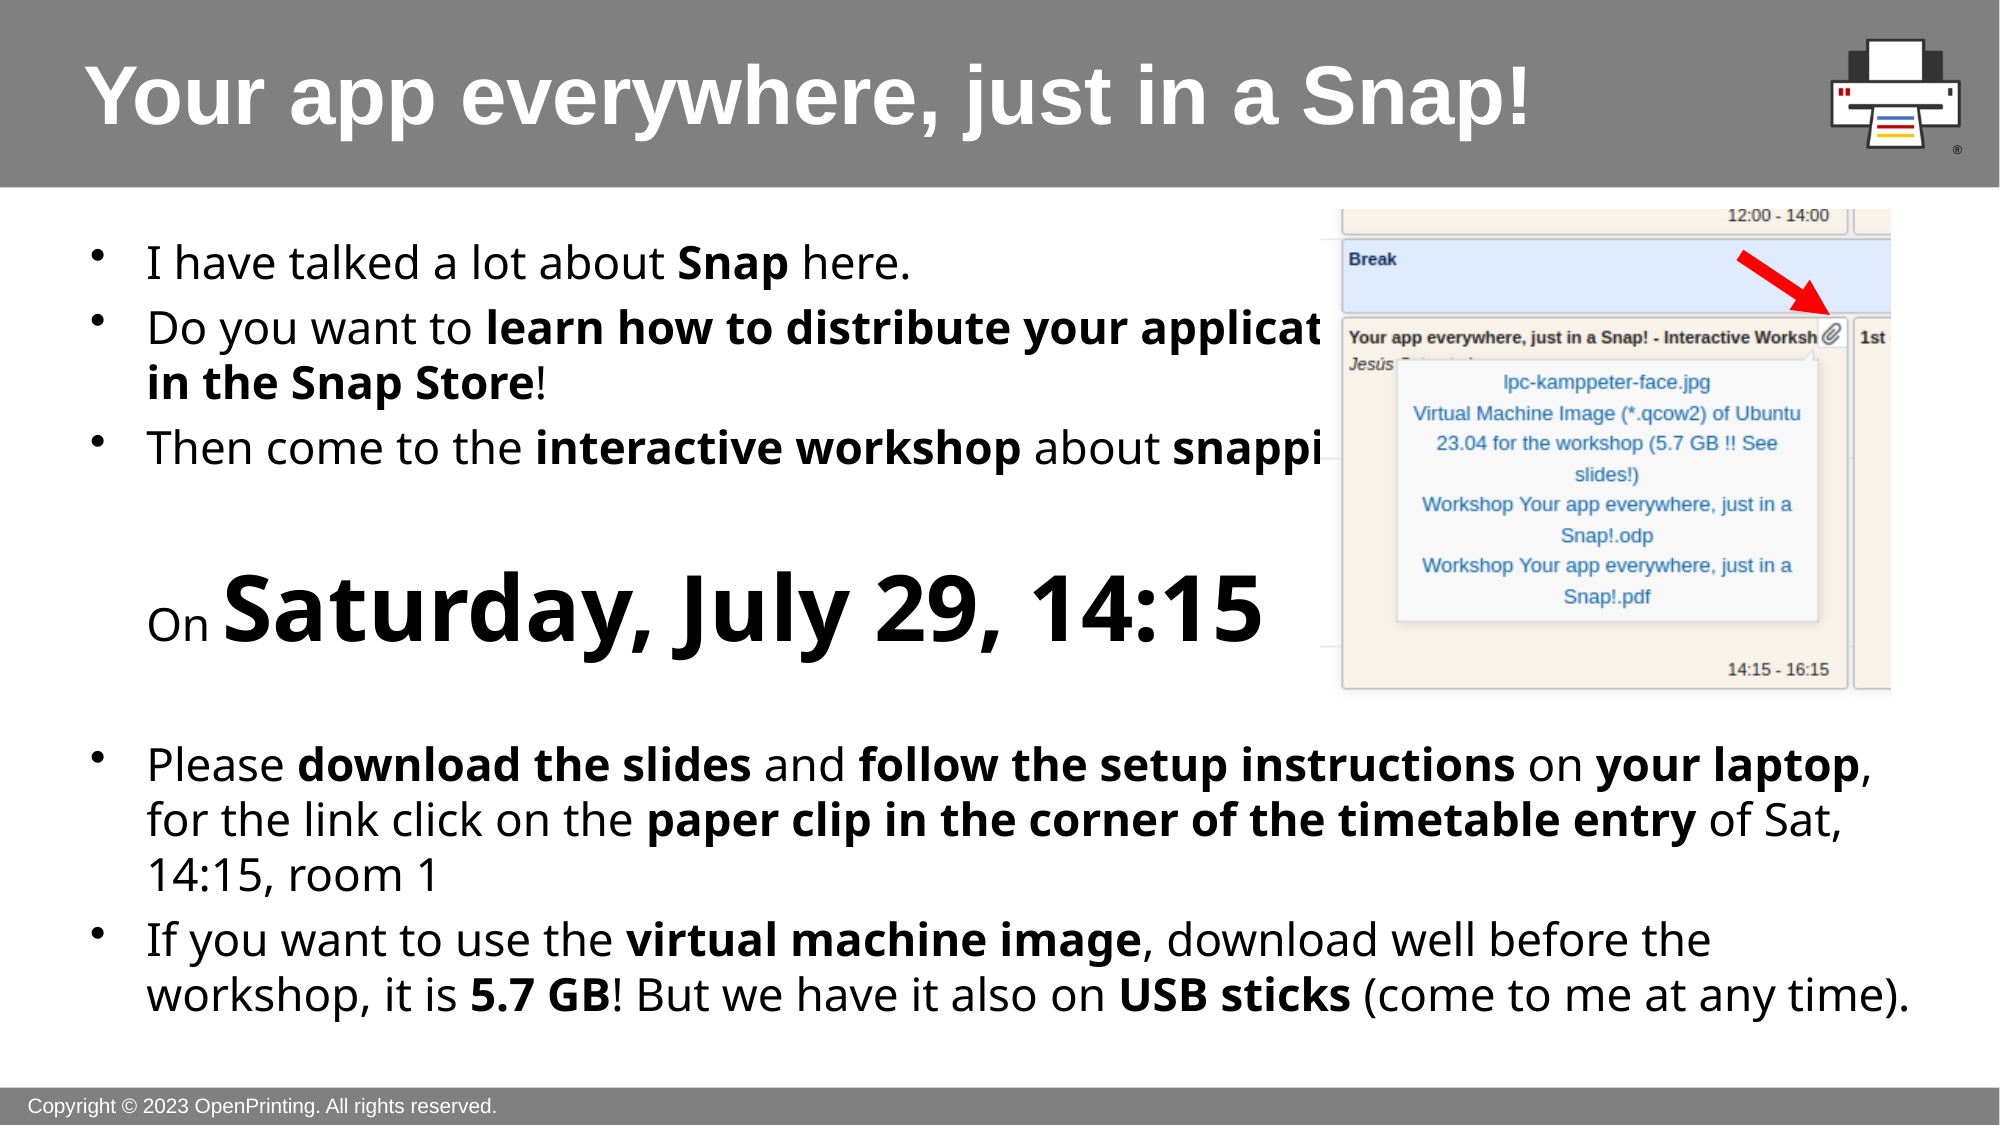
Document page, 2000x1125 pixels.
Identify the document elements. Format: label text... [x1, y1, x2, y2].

picture [1825, 33, 1966, 154]
picture [1320, 209, 1891, 704]
title Your app everywhere, just in a Snap! [75, 7, 1786, 175]
list I have talked a lot about Snap here. Do you want to learn how to distribute your application in the Snap Store! Then come to the interactive workshop about snapping! On Saturday, July 29, 14:15 Please download the slides and follow the setup instructions on your laptop, for the link click on the paper clip in the corner of the timetable entry of Sat, 14:15, room 1 If you want to use the virtual machine image, download well before the workshop, it is 5.7 GB! But we have it also on USB sticks (come to me at any time). [75, 224, 1936, 1067]
